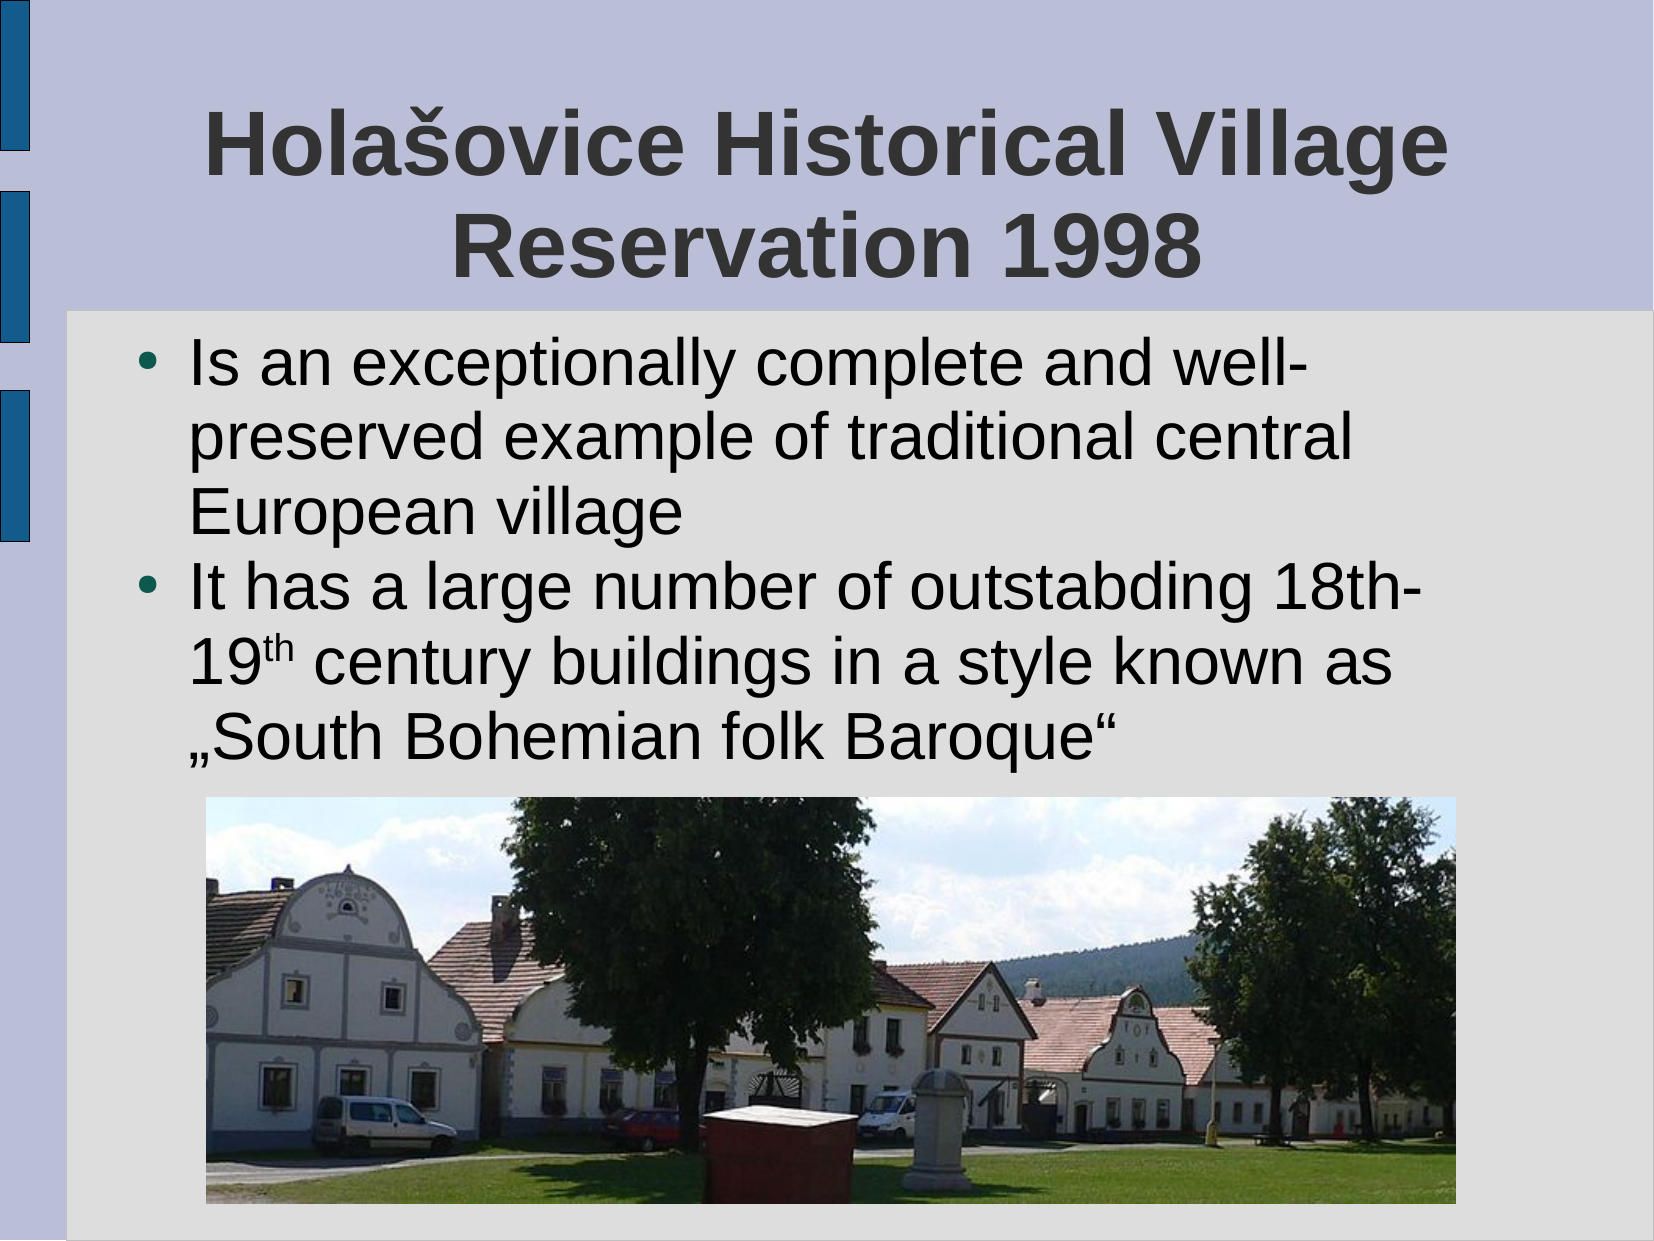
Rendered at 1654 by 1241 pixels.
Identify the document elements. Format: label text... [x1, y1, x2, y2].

title Holašovice Historical Village Reservation 1998 [121, 91, 1534, 299]
list Is an exceptionally complete and well-preserved example of traditional central European village It has a large number of outstabding 18th-19th century buildings in a style known as „South Bohemian folk Baroque“ [118, 324, 1531, 1107]
picture [206, 797, 1456, 1204]
